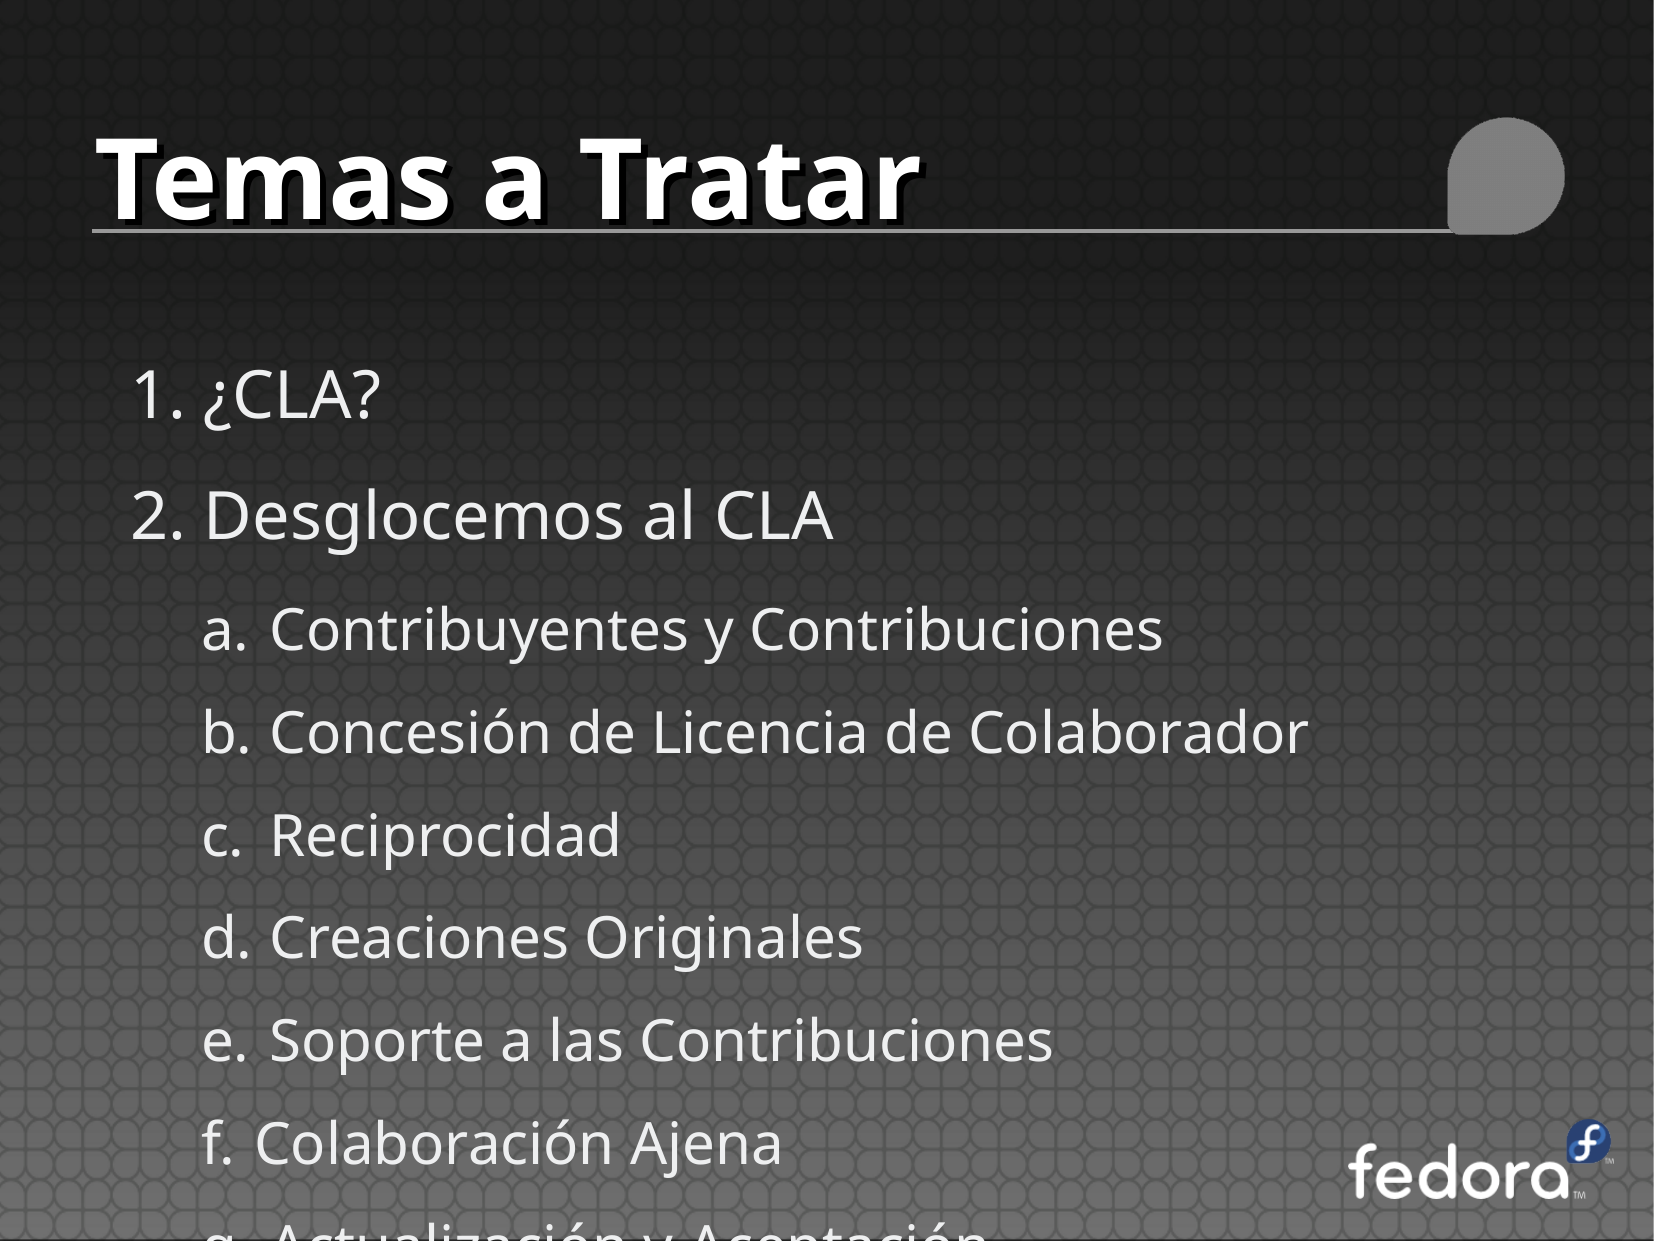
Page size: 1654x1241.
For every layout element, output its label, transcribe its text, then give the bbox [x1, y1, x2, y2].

picture [284, 1231, 291, 1241]
title Temas a Tratar [94, 100, 1426, 251]
picture [703, 1231, 710, 1241]
list ¿CLA? Desglocemos al CLA Contribuyentes y Contribuciones Concesión de Licencia de Colaborador Reciprocidad Creaciones Originales Soporte a las Contribuciones Colaboración Ajena Actualización y Aceptación [112, 227, 1501, 1177]
picture [0, 0, 1654, 1241]
